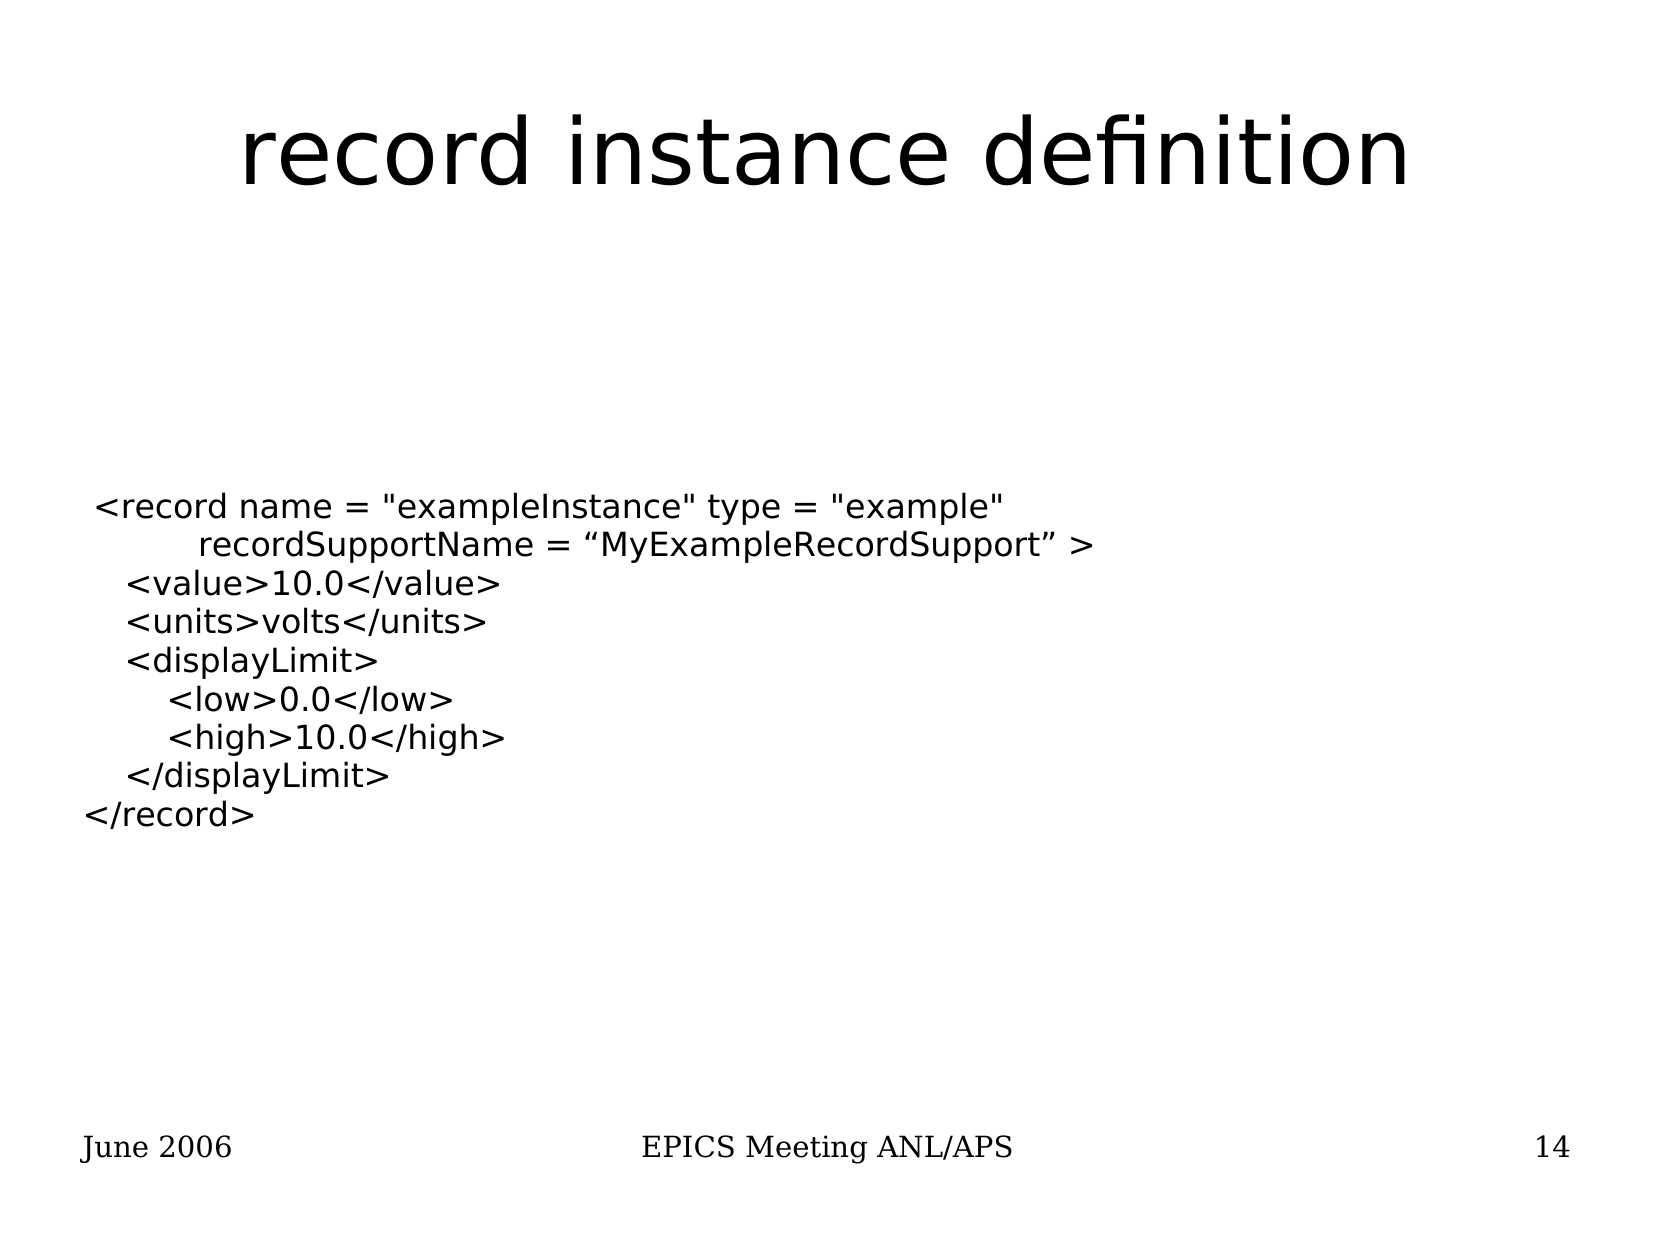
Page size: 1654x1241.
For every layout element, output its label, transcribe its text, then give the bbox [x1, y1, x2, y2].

subtitle <record name = "exampleInstance" type = "example" recordSupportName = “MyExampleRecordSupport” > <value>10.0</value> <units>volts</units> <displayLimit> <low>0.0</low> <high>10.0</high> </displayLimit> </record> [82, 297, 1571, 1102]
title record instance definition [82, 49, 1571, 257]
